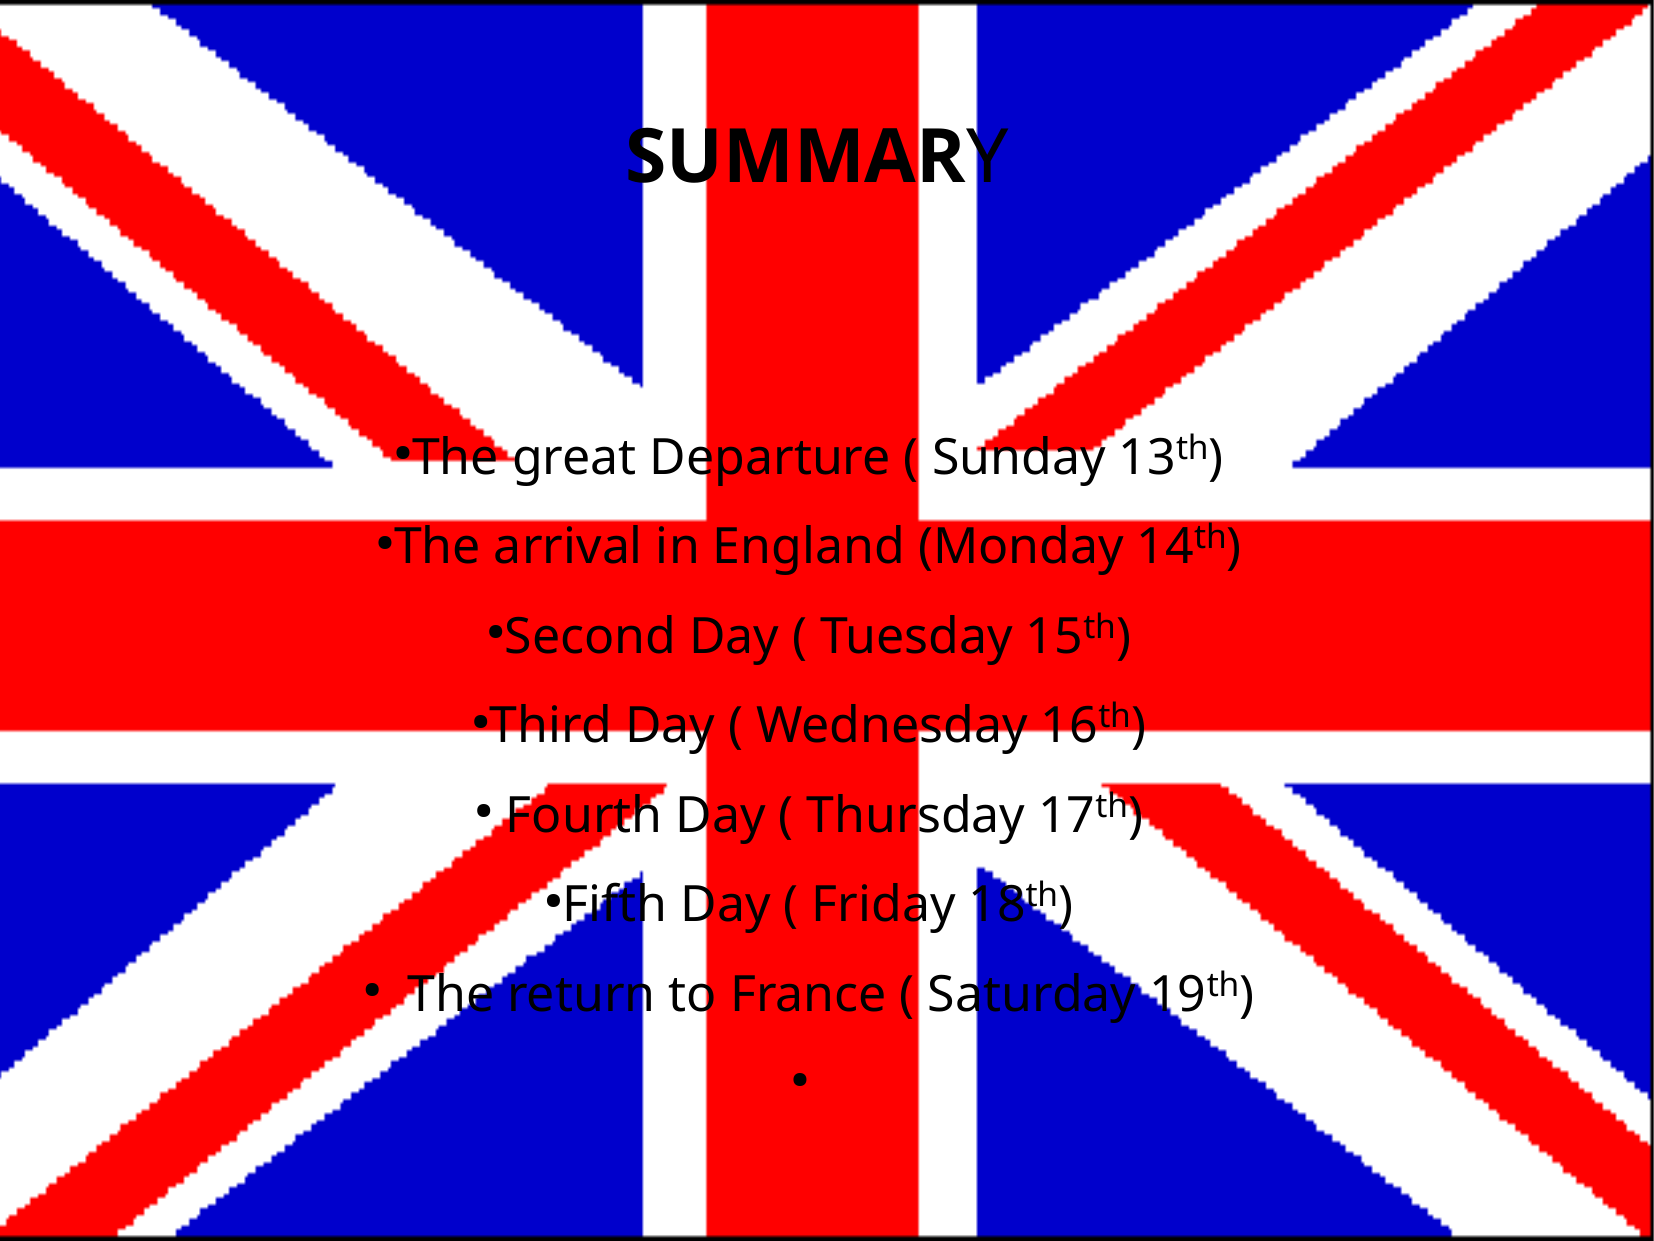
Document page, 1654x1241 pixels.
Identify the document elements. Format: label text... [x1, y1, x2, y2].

subtitle The great Departure ( Sunday 13th) The arrival in England (Monday 14th) Second Day ( Tuesday 15th) Third Day ( Wednesday 16th) Fourth Day ( Thursday 17th) Fifth Day ( Friday 18th) The return to France ( Saturday 19th) [82, 324, 1536, 1241]
picture [0, 0, 1654, 1241]
title SUMMARY [82, 49, 1571, 257]
